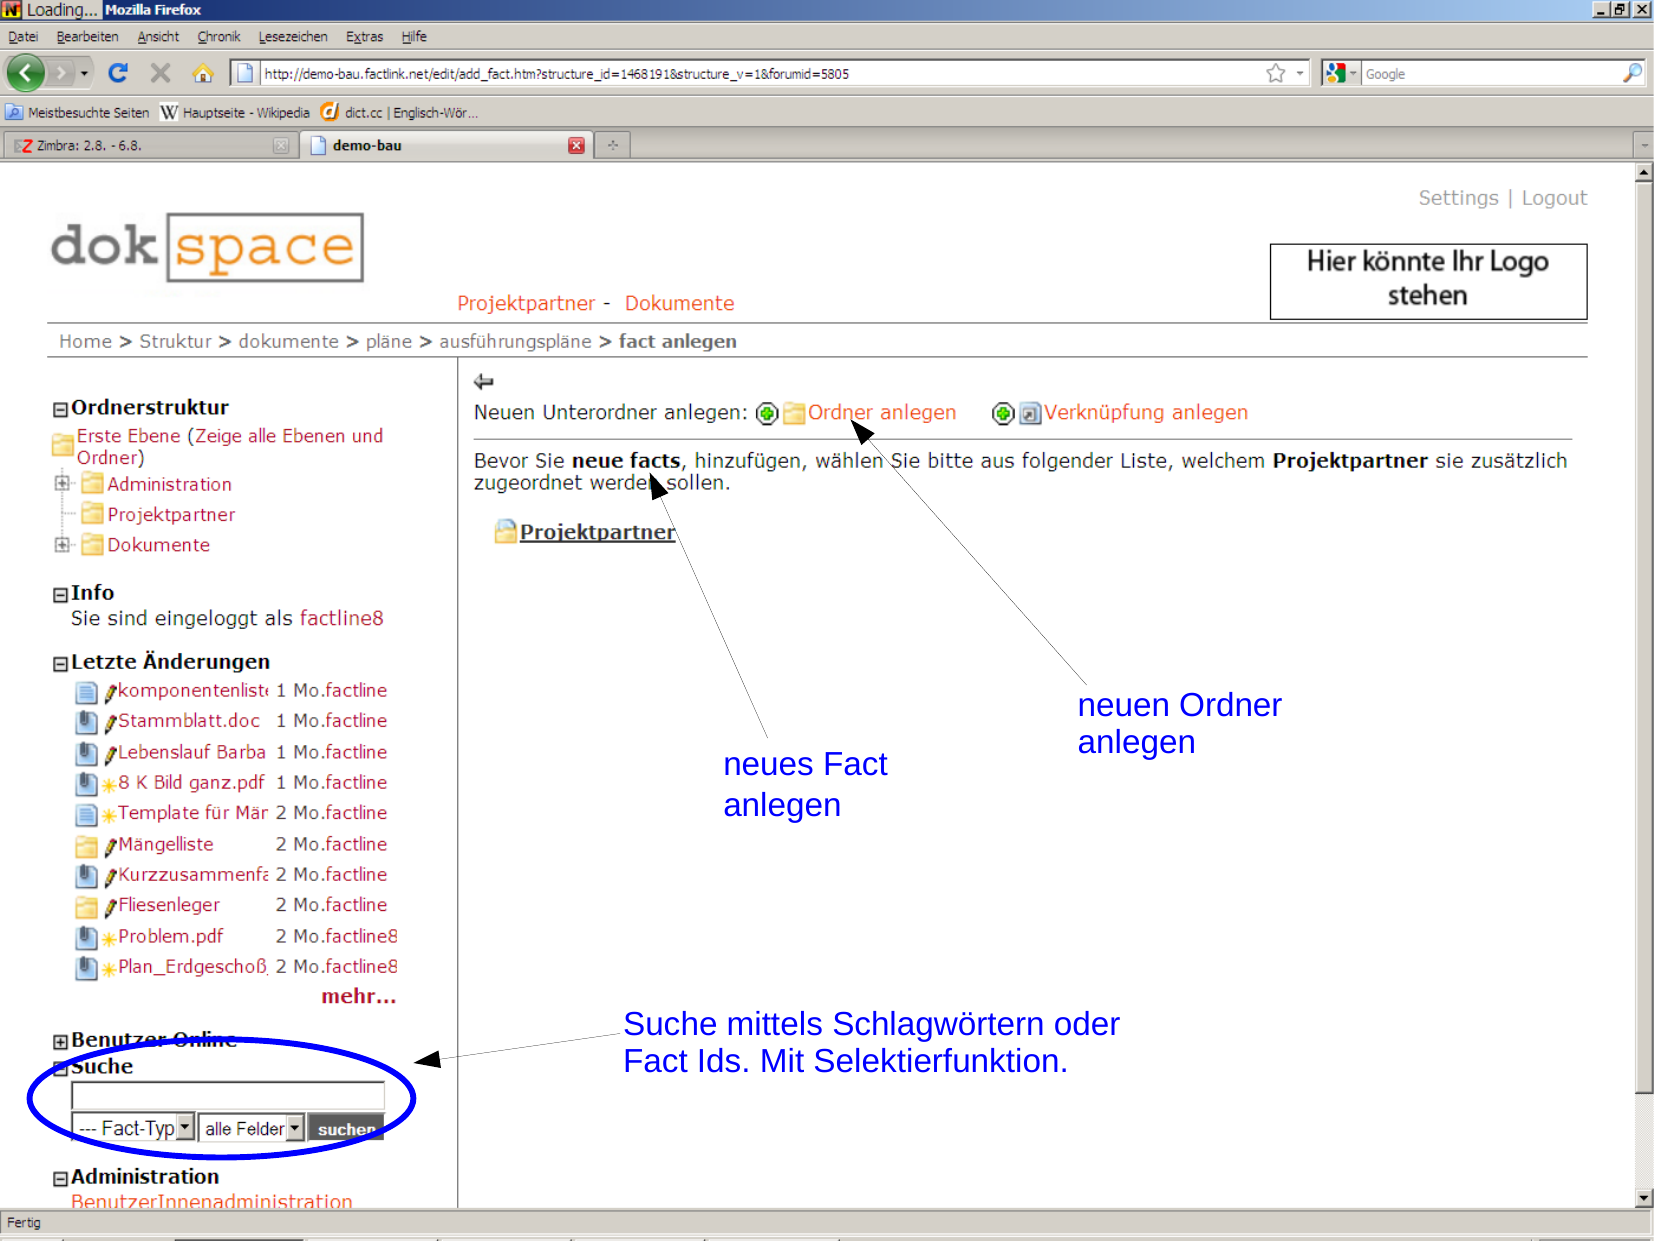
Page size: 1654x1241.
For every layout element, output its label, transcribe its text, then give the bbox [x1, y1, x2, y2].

text_box neues Fact anlegen [708, 738, 945, 833]
text_box Suche mittels Schlagwörtern oder Fact Ids. Mit Selektierfunktion. [608, 998, 1140, 1088]
text_box neuen Ordner anlegen [1062, 679, 1329, 769]
picture [0, 0, 1654, 1241]
text_box [29, 1039, 414, 1158]
